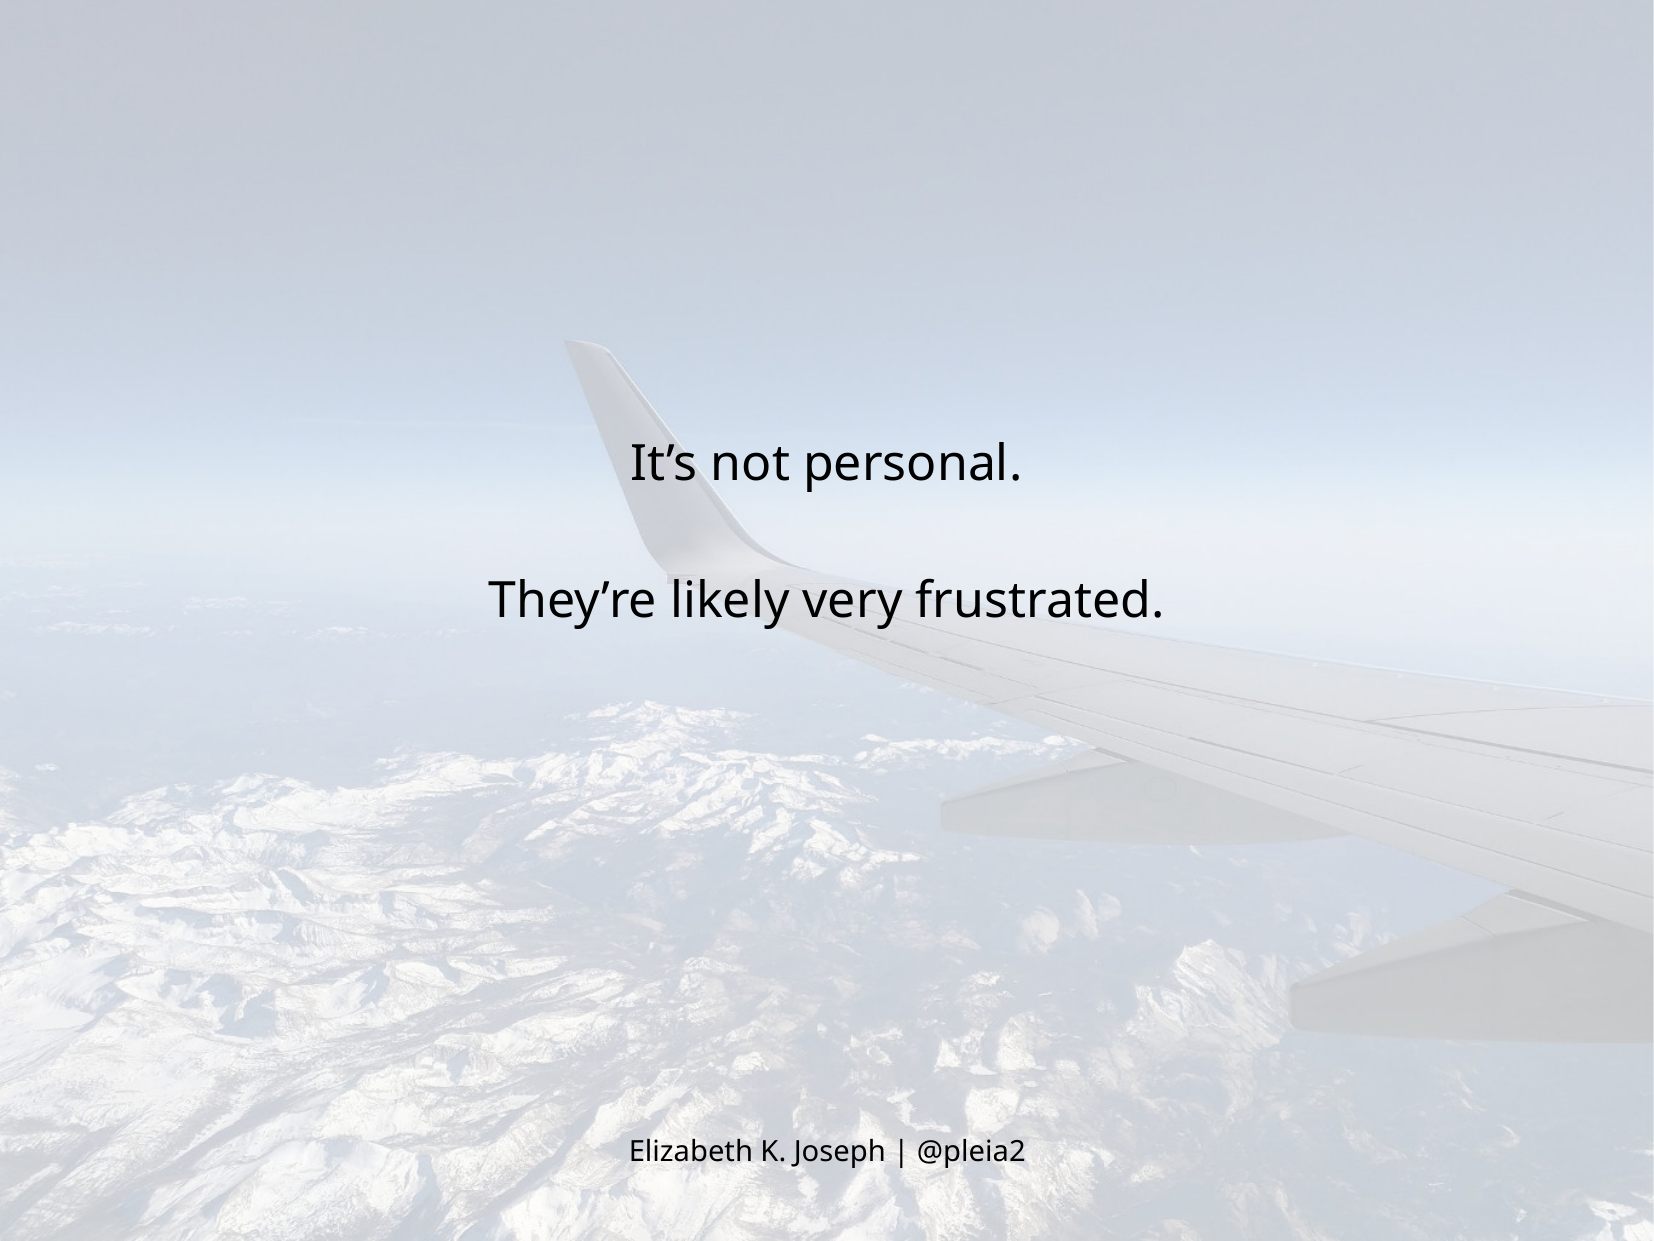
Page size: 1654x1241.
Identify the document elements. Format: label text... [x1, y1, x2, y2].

picture [0, 0, 1654, 1241]
subtitle It’s not personal. They’re likely very frustrated. [82, 49, 1571, 1010]
